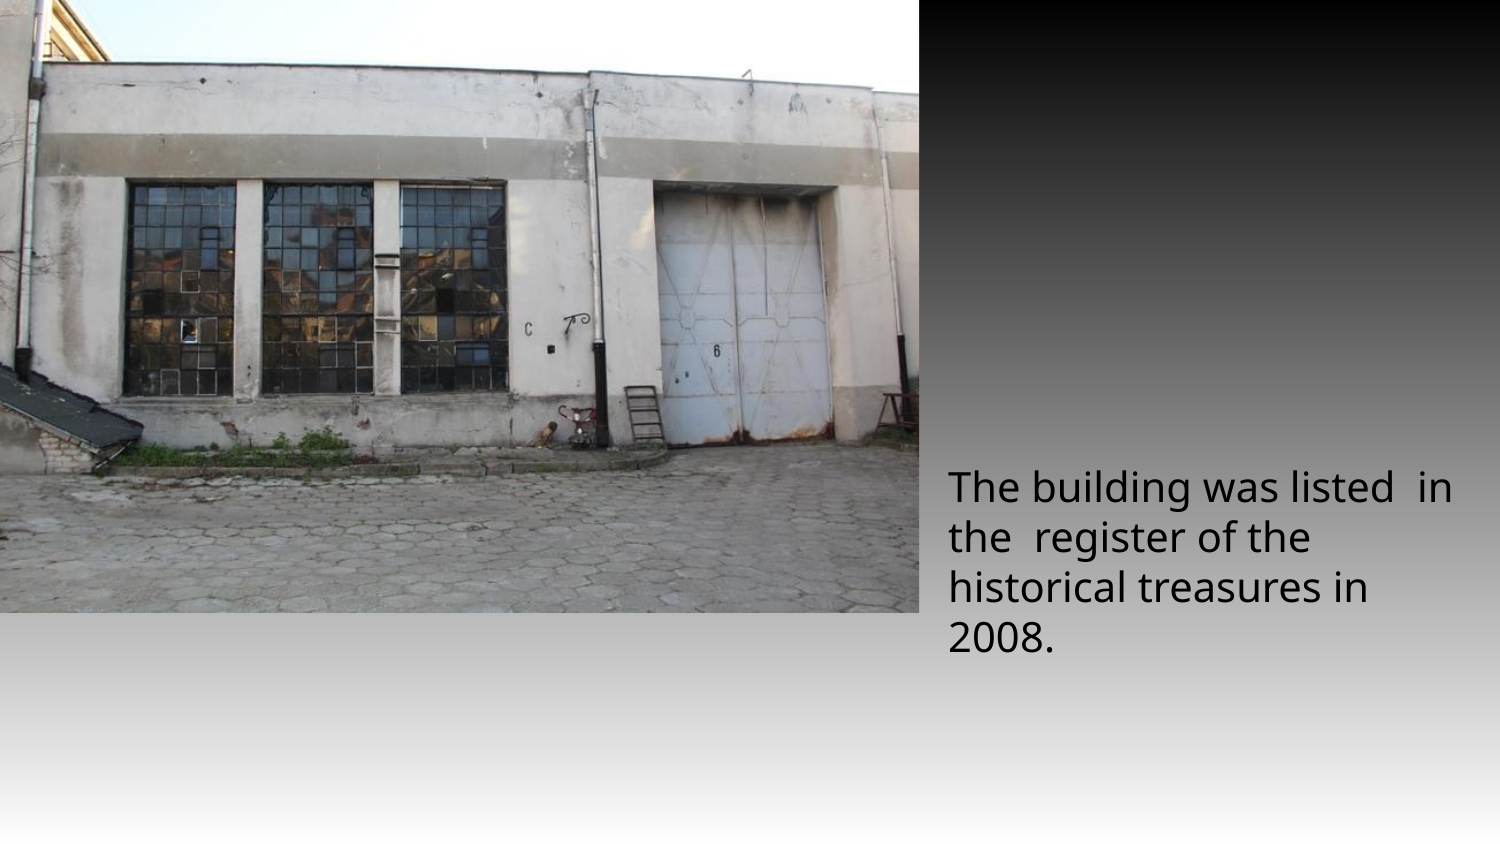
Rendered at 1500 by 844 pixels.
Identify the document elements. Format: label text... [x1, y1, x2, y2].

text_box [0, 0, 920, 613]
list The building was listed in the register of the historical treasures in 2008. [933, 445, 1500, 687]
